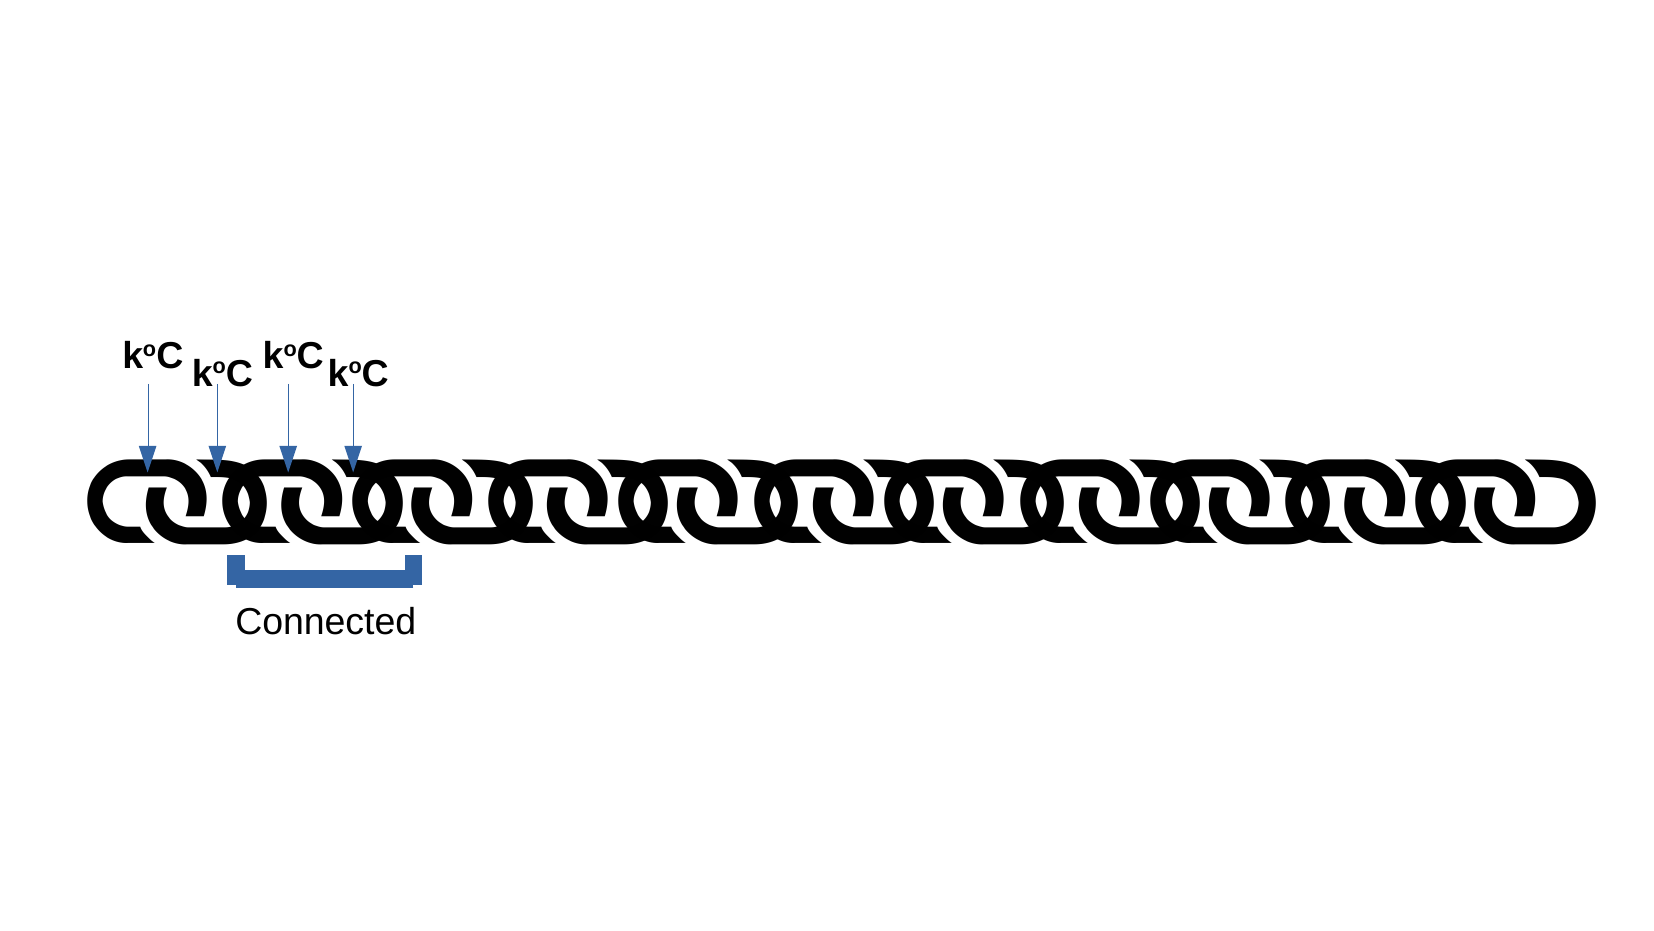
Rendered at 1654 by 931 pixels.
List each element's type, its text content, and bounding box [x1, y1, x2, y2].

text_box koC [177, 344, 268, 402]
text_box koC [248, 327, 339, 384]
picture [59, 383, 1625, 621]
text_box koC [312, 344, 404, 402]
text_box Connected [220, 592, 432, 650]
text_box koC [107, 327, 199, 384]
